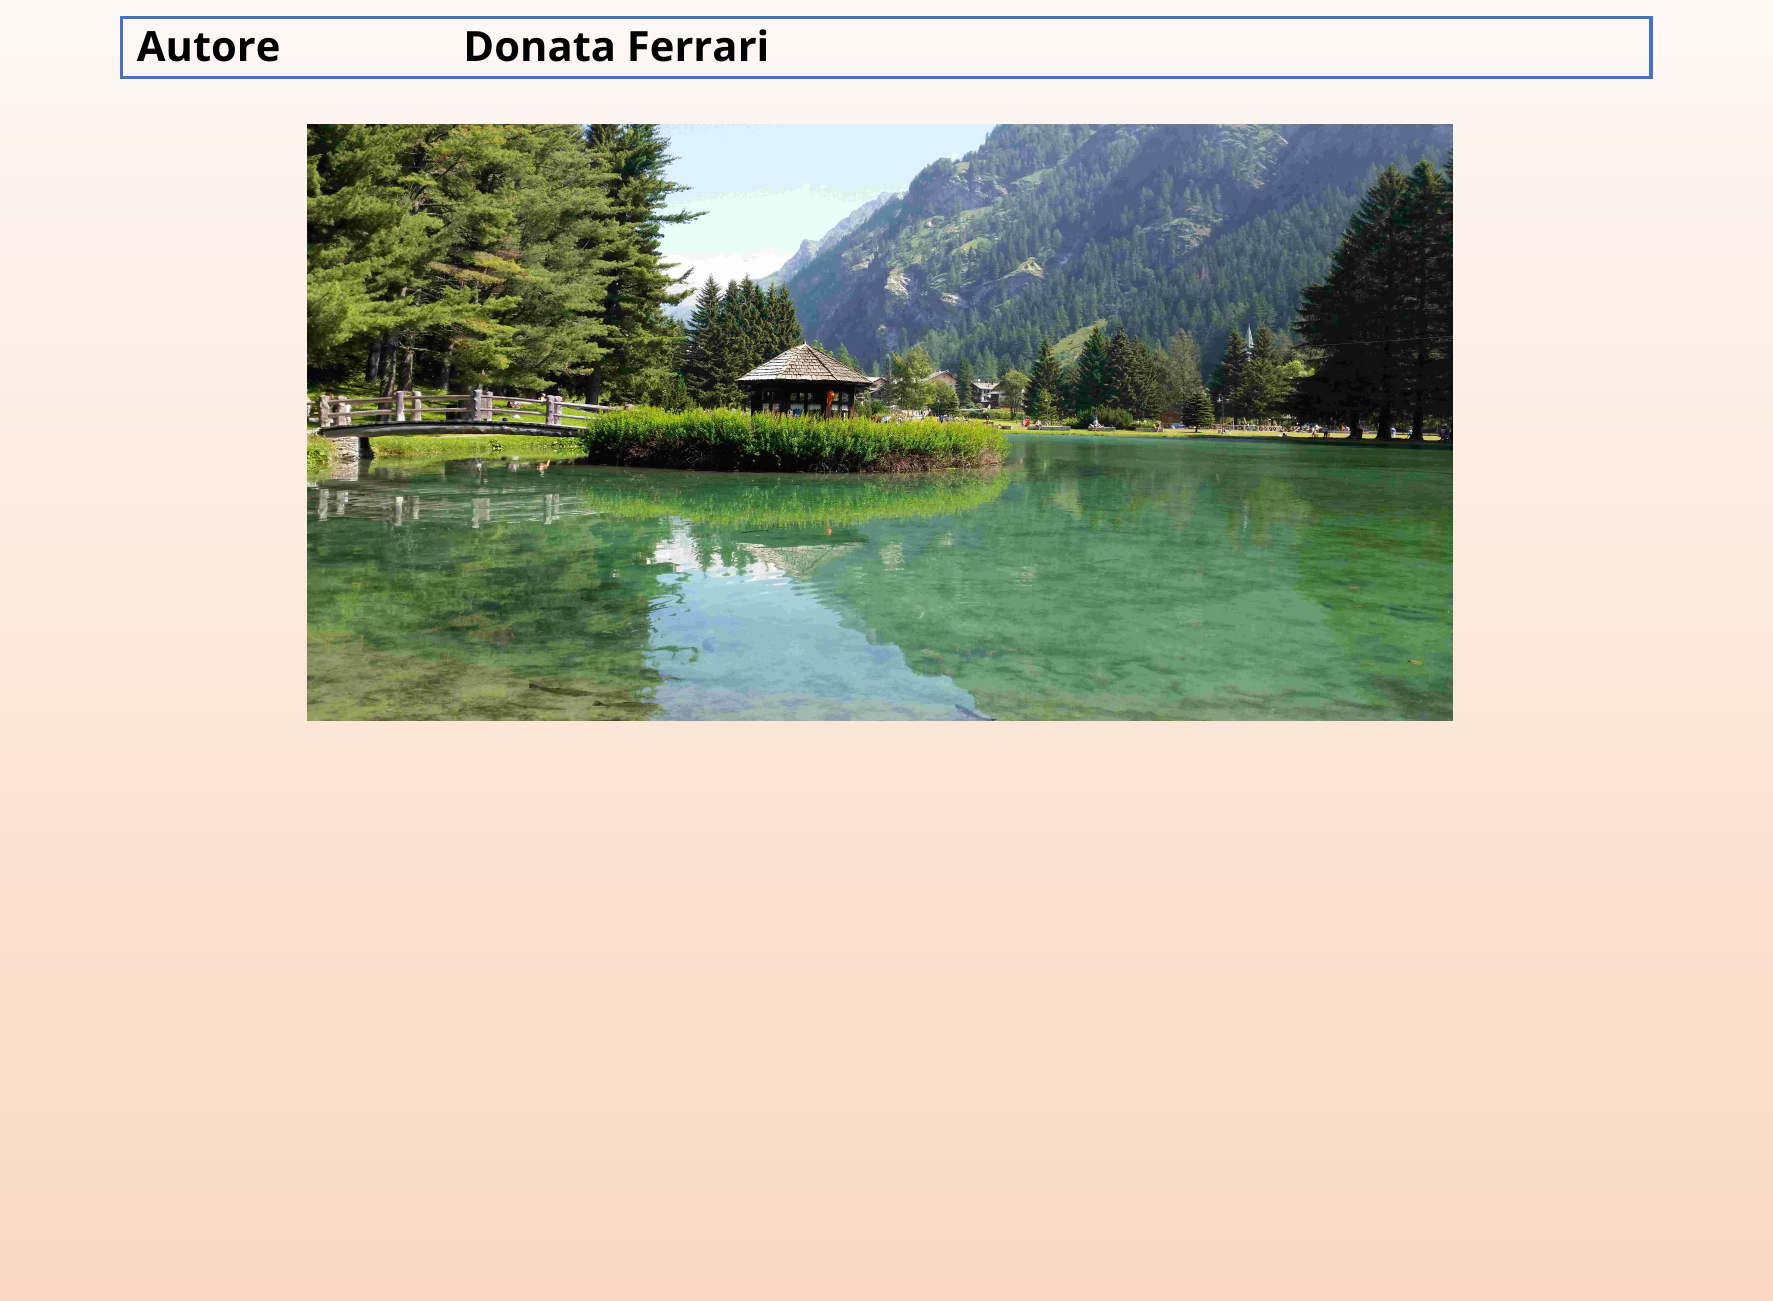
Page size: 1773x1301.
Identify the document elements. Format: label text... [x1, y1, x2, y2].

title Autore Donata Ferrari [121, 17, 1652, 78]
picture [307, 124, 1453, 721]
